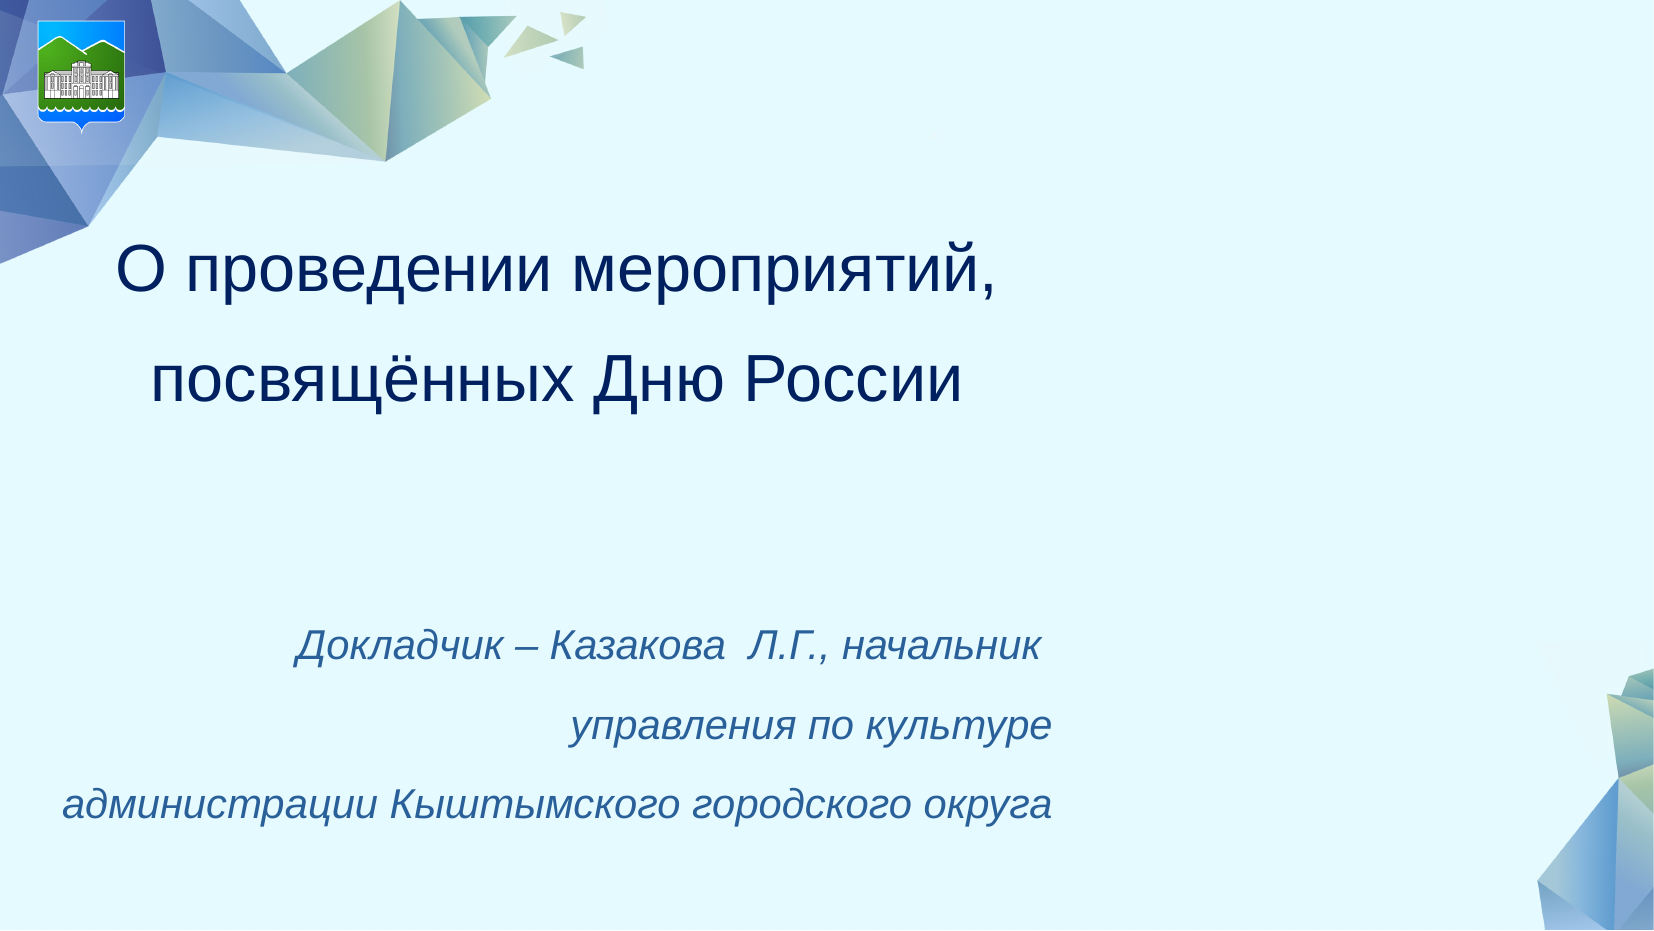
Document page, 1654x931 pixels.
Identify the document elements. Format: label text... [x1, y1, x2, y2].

picture [0, 0, 1654, 931]
subtitle О проведении мероприятий, посвящённых Дню России Докладчик – Казакова Л.Г., начальник управления по культуре администрации Кыштымского городского округа [62, 223, 1545, 830]
